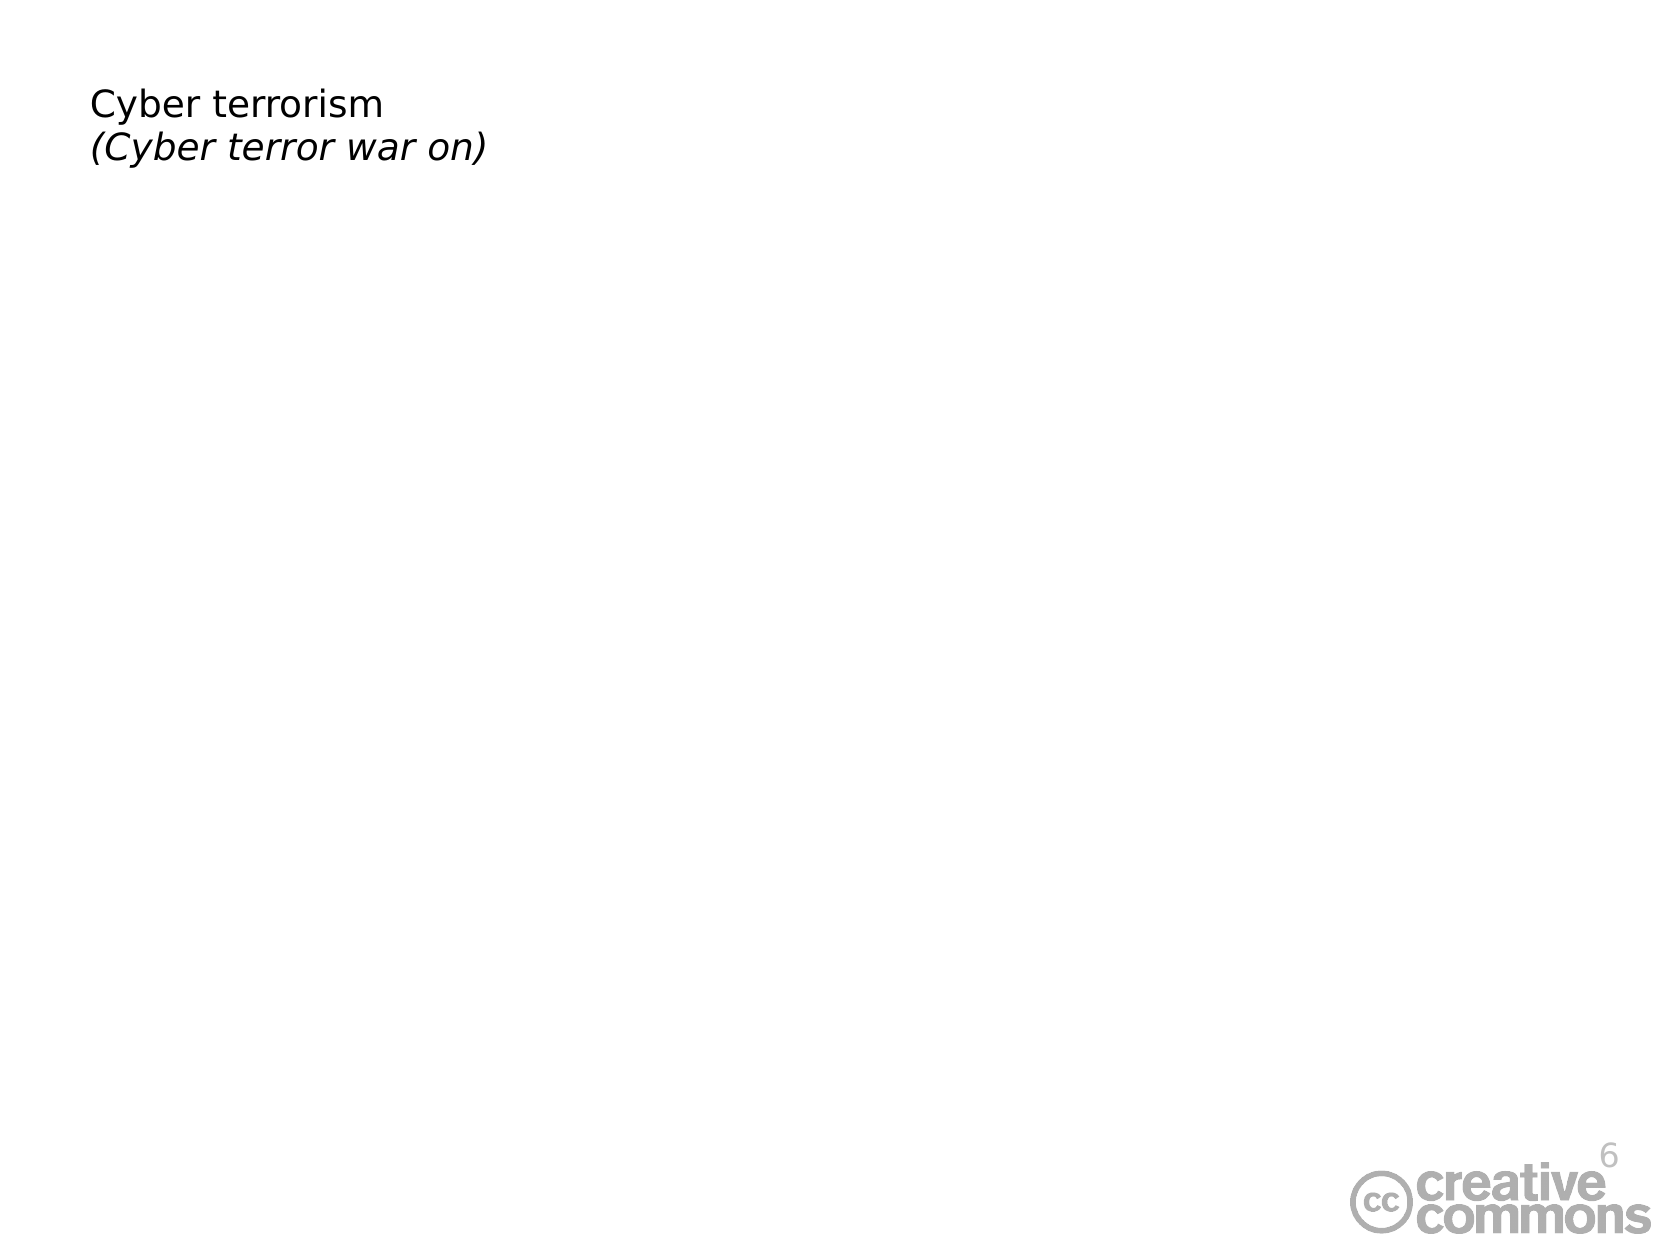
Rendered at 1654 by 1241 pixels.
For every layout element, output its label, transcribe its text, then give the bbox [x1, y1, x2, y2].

picture [1350, 1162, 1651, 1234]
text_box Cyber terrorism (Cyber terror war on) [75, 75, 495, 177]
